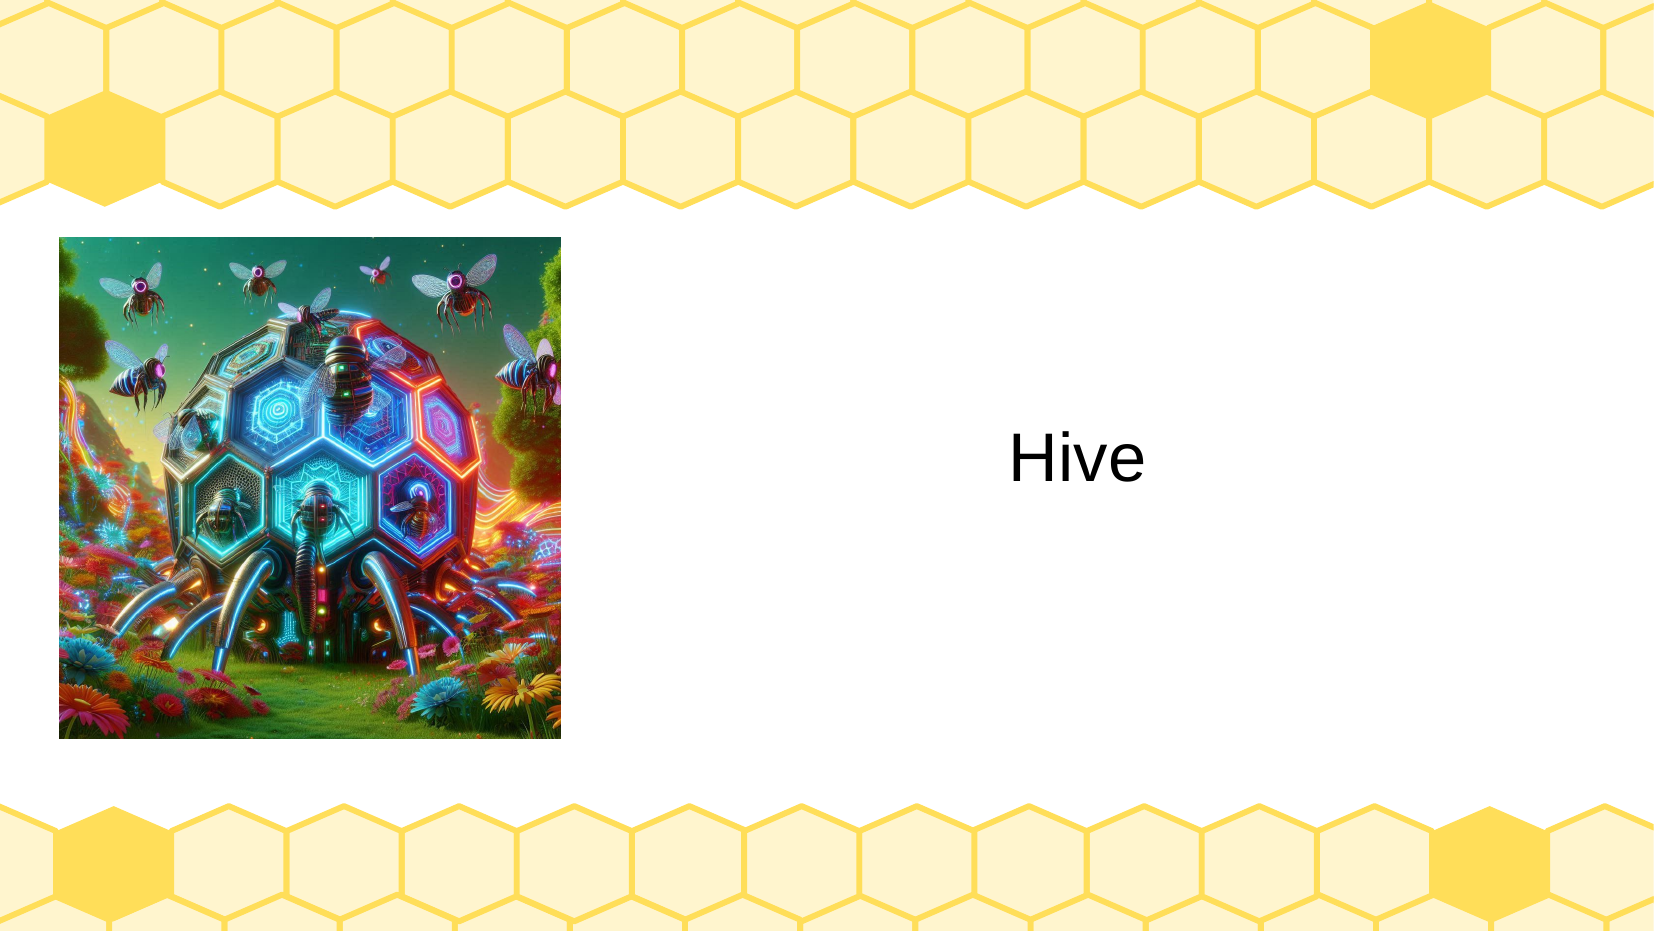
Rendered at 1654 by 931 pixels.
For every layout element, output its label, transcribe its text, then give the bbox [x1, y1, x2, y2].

title Hive [590, 354, 1565, 562]
picture [59, 237, 561, 739]
